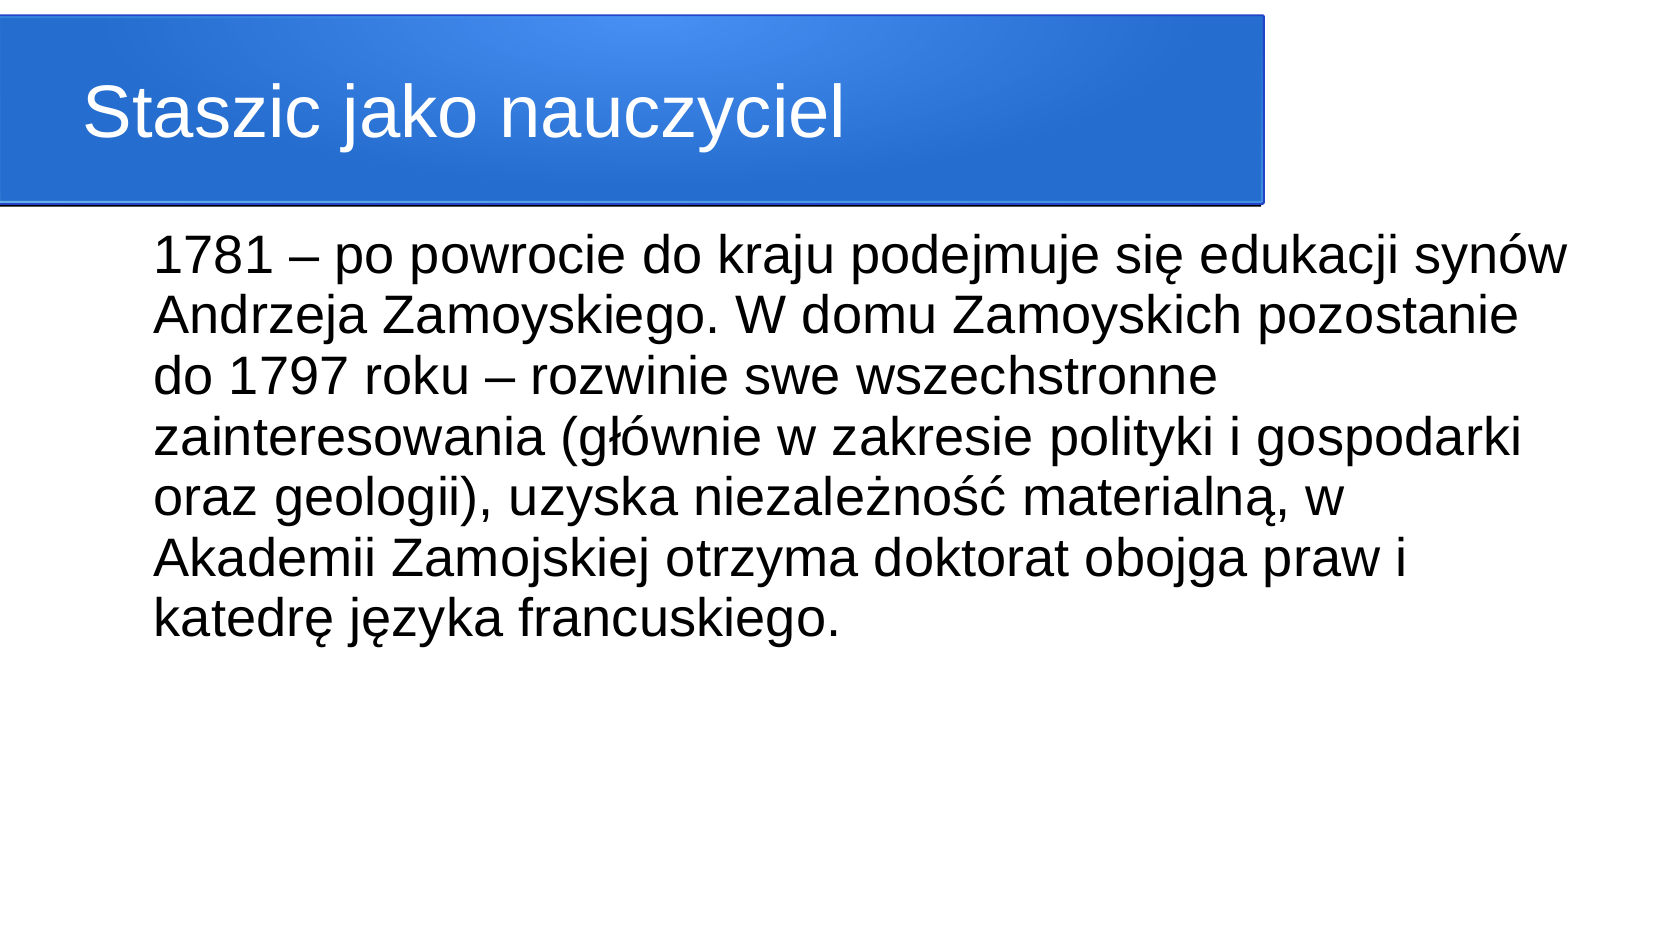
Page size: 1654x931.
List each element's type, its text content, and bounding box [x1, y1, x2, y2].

title Staszic jako nauczyciel [82, 35, 1235, 189]
list 1781 – po powrocie do kraju podejmuje się edukacji synów Andrzeja Zamoyskiego. W domu Zamoyskich pozostanie do 1797 roku – rozwinie swe wszechstronne zainteresowania (głównie w zakresie polityki i gospodarki oraz geologii), uzyska niezależność materialną, w Akademii Zamojskiej otrzyma doktorat obojga praw i katedrę języka francuskiego. [82, 224, 1571, 764]
